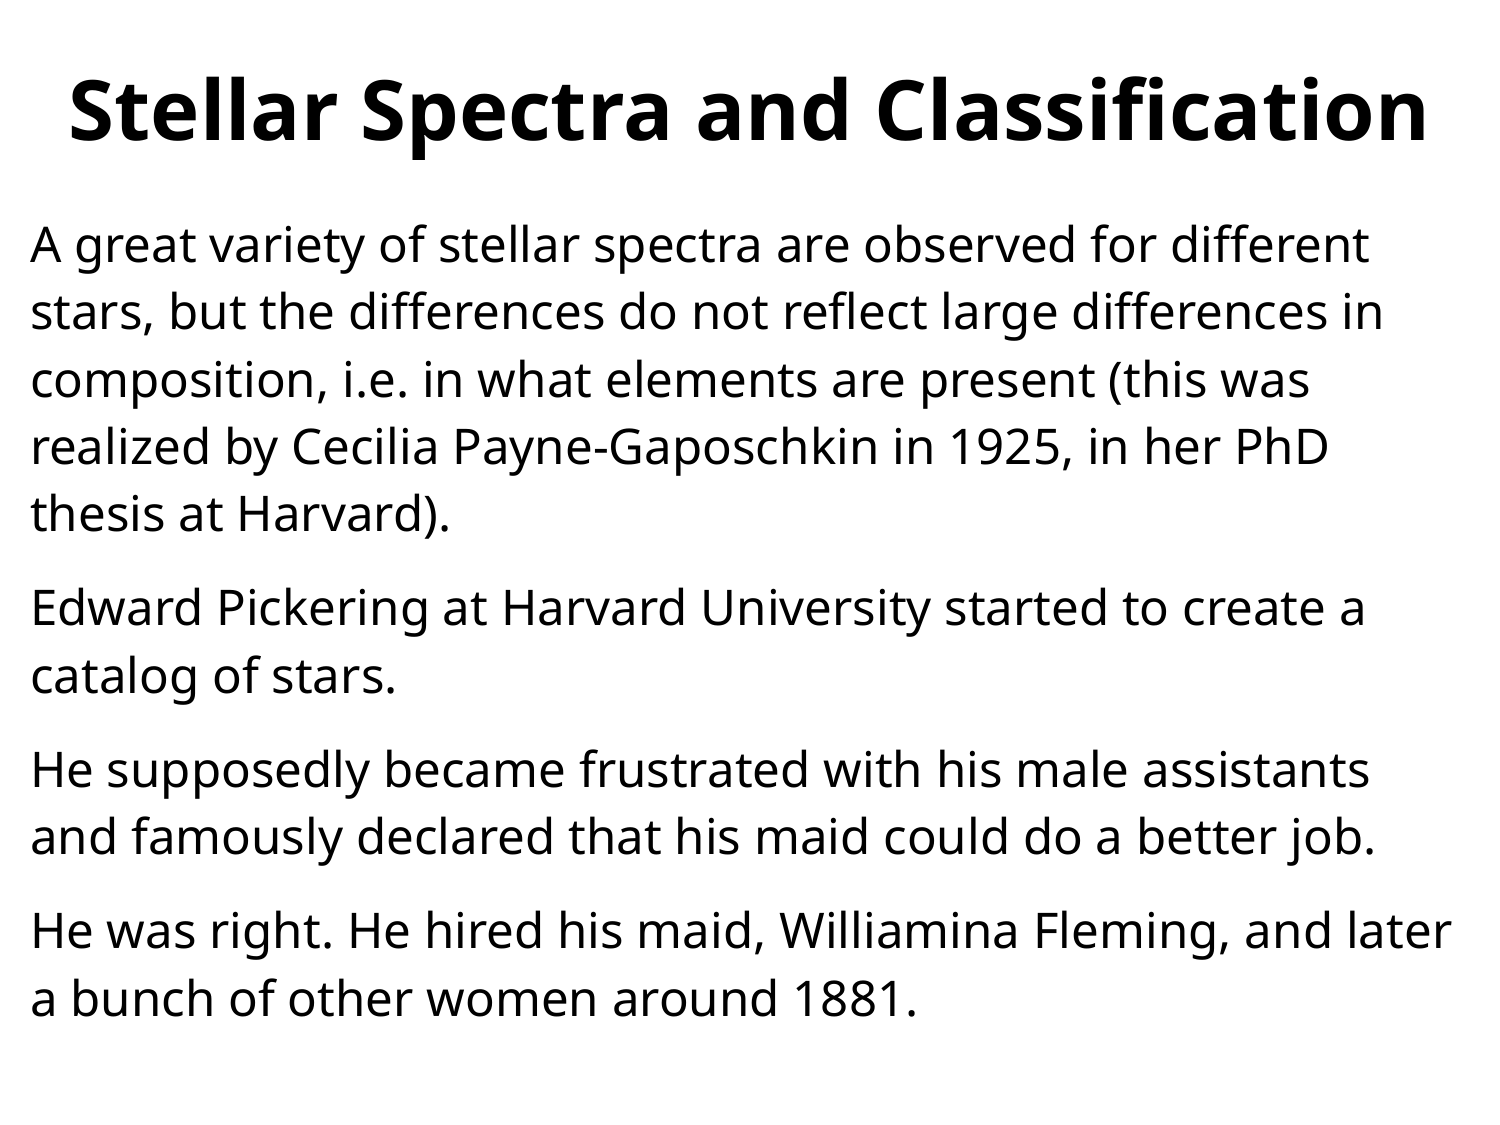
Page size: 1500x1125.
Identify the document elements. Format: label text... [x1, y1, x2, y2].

title Stellar Spectra and Classification [30, 22, 1471, 196]
list A great variety of stellar spectra are observed for different stars, but the differences do not reflect large differences in composition, i.e. in what elements are present (this was realized by Cecilia Payne-Gaposchkin in 1925, in her PhD thesis at Harvard). Edward Pickering at Harvard University started to create a catalog of stars. He supposedly became frustrated with his male assistants and famously declared that his maid could do a better job. He was right. He hired his maid, Williamina Fleming, and later a bunch of other women around 1881. [30, 210, 1471, 1036]
